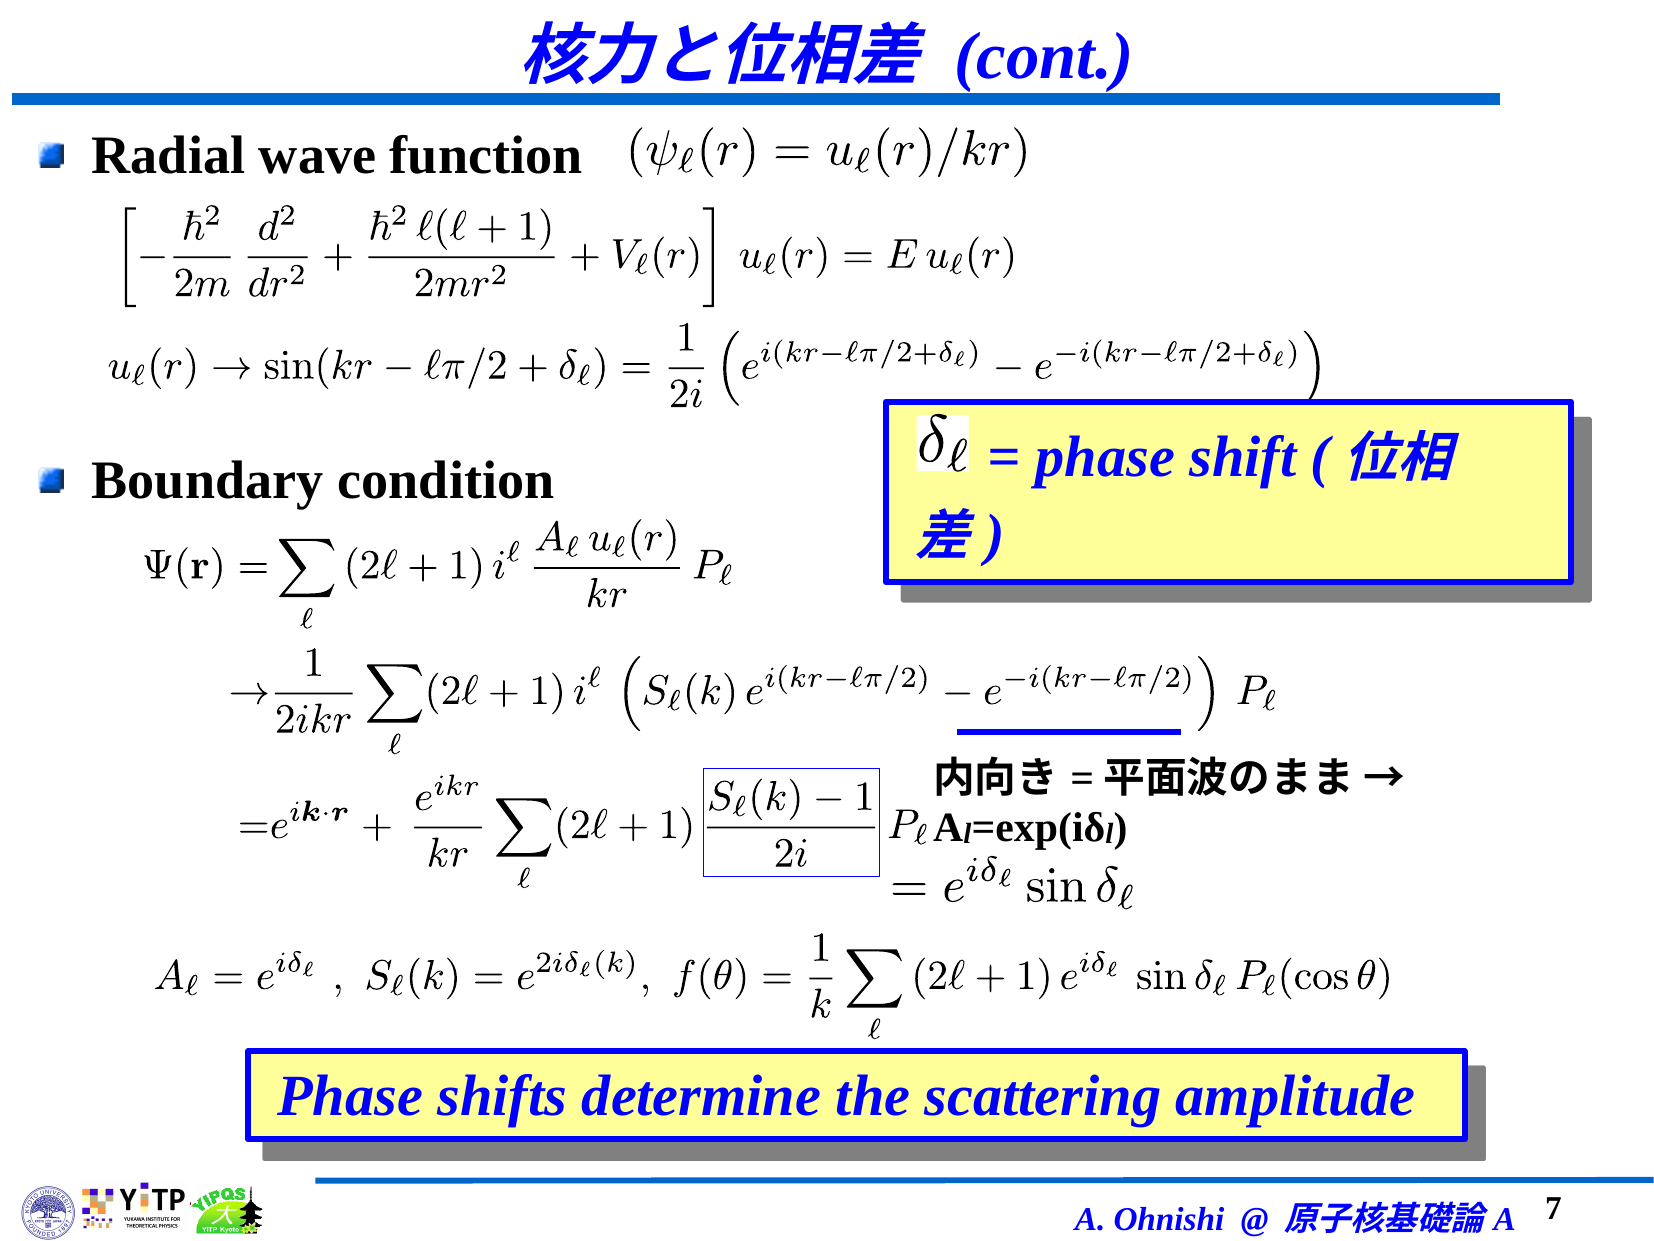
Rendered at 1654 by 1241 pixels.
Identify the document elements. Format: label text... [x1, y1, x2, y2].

text_box [916, 413, 969, 472]
text_box [107, 205, 1327, 408]
text_box [625, 127, 1031, 178]
text_box 内向き=平面波のまま → Al=exp(iδl) [933, 744, 1607, 804]
text_box = phase shift (位相差) [885, 401, 1571, 490]
text_box [141, 519, 1277, 910]
text_box [153, 933, 1393, 1040]
title 核力と位相差 (cont.) [0, 0, 1654, 99]
list Radial wave function Boundary condition [20, 124, 1621, 1137]
picture [20, 1185, 76, 1241]
picture [77, 1179, 263, 1234]
text_box Phase shifts determine the scattering amplitude [248, 1051, 1465, 1140]
